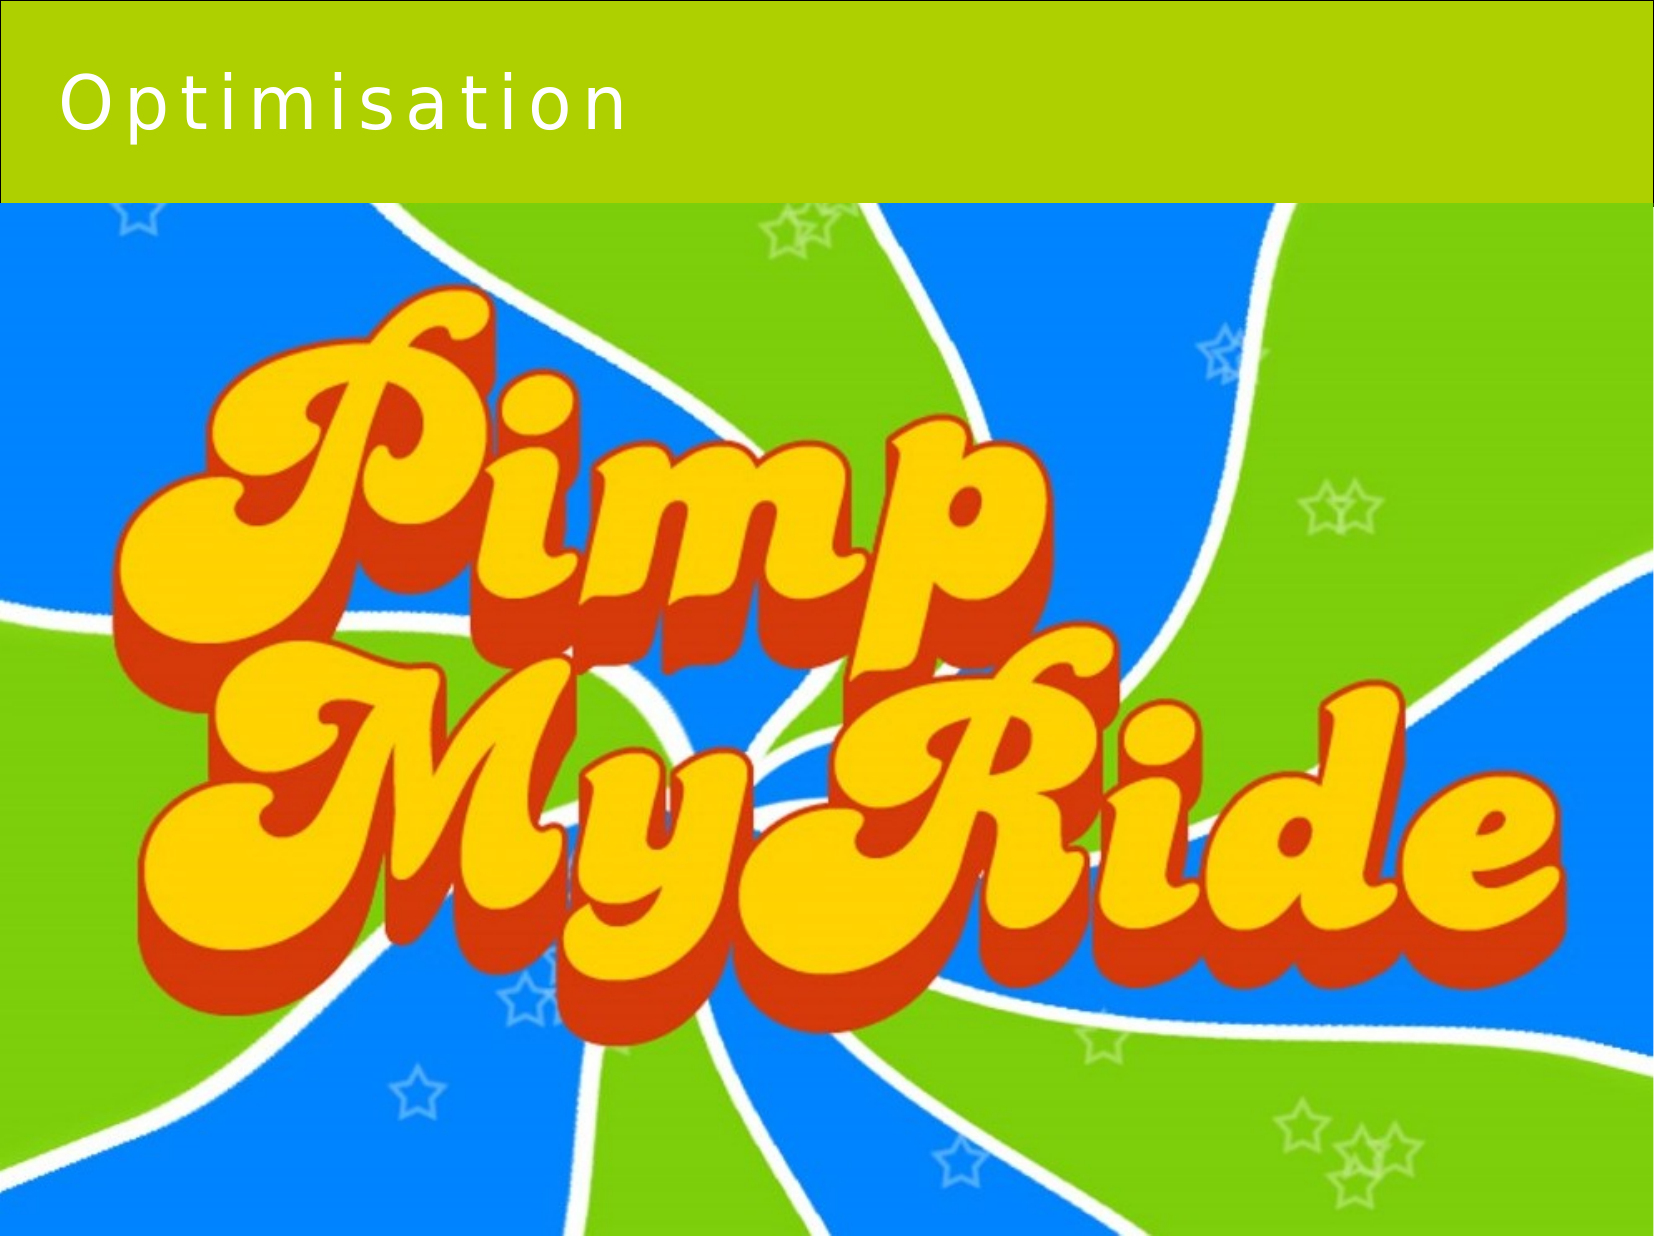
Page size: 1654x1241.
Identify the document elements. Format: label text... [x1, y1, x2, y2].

title Optimisation [59, 29, 1595, 178]
picture [0, 203, 1654, 1241]
